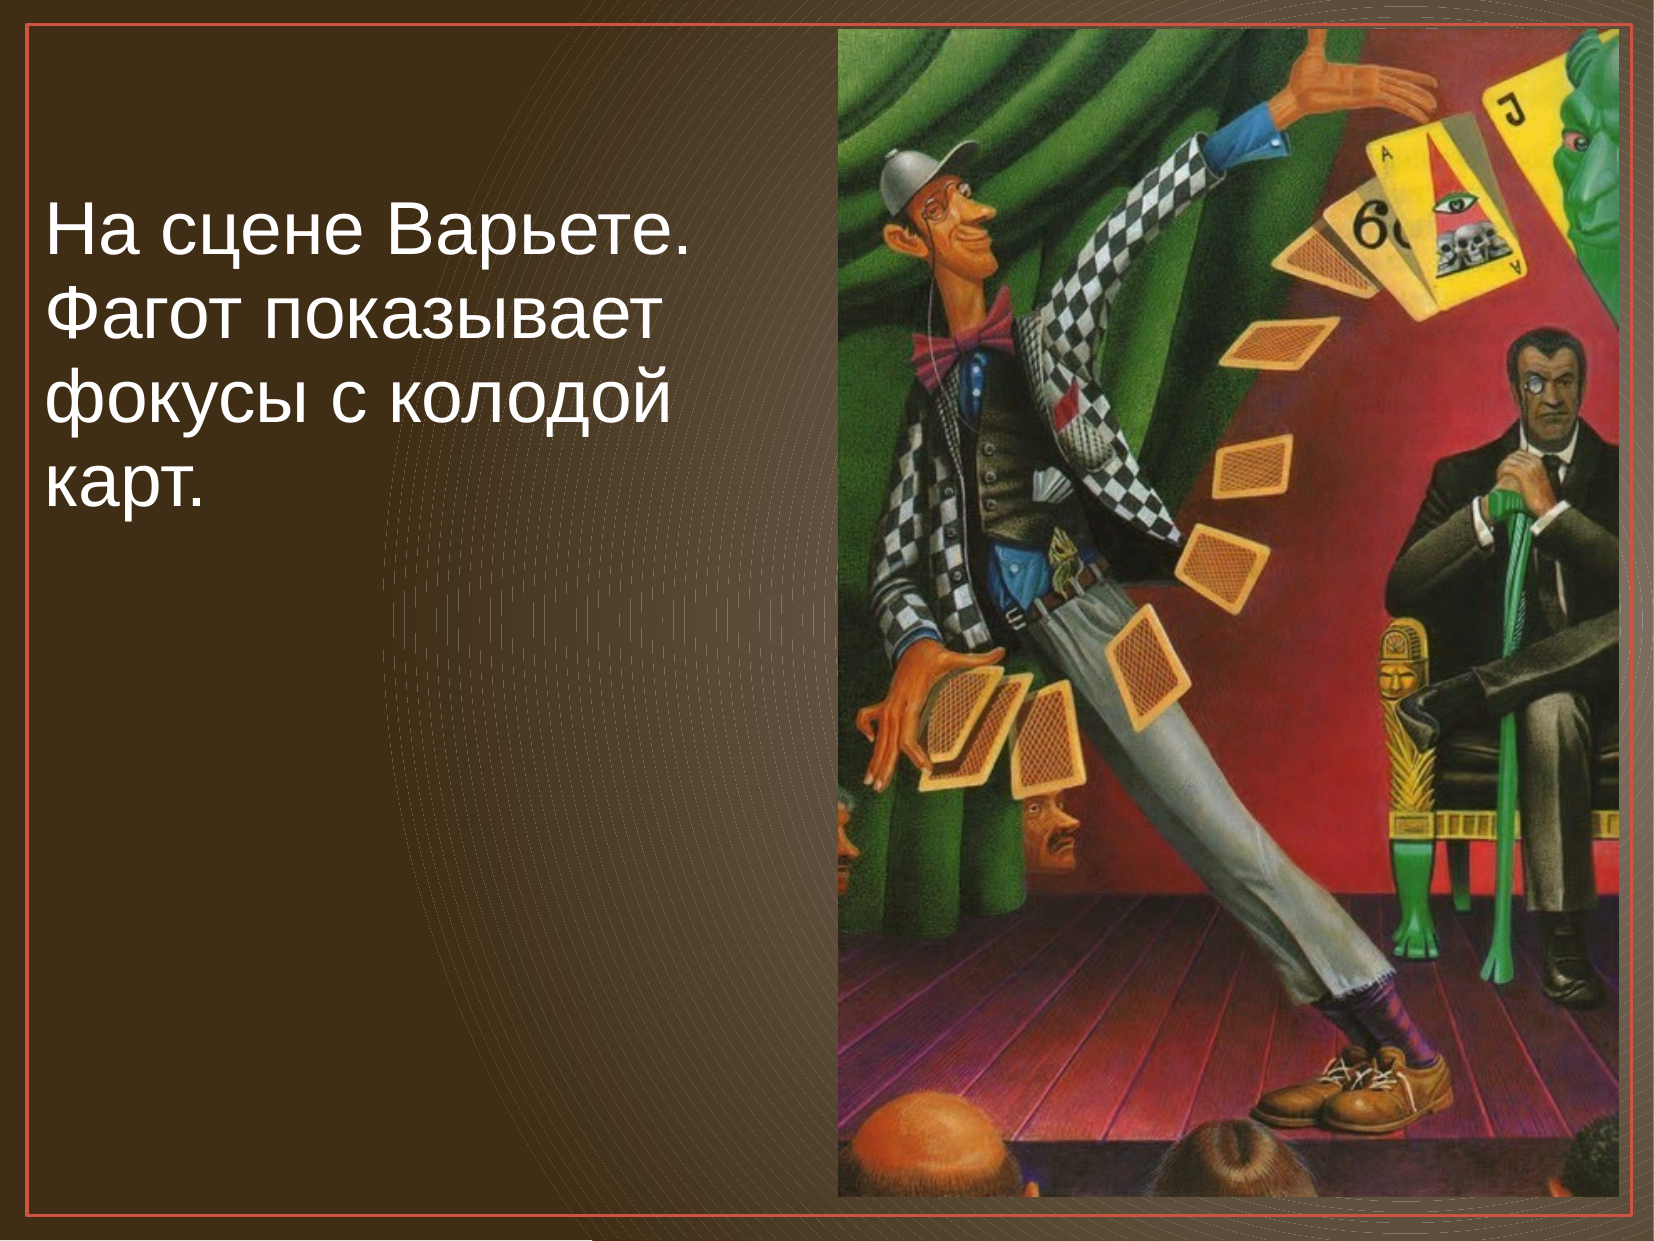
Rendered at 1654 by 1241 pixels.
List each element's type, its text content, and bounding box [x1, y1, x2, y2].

text_box На сцене Варьете. Фагот показывает фокусы с колодой карт. [29, 179, 798, 1123]
picture [838, 29, 1619, 1197]
